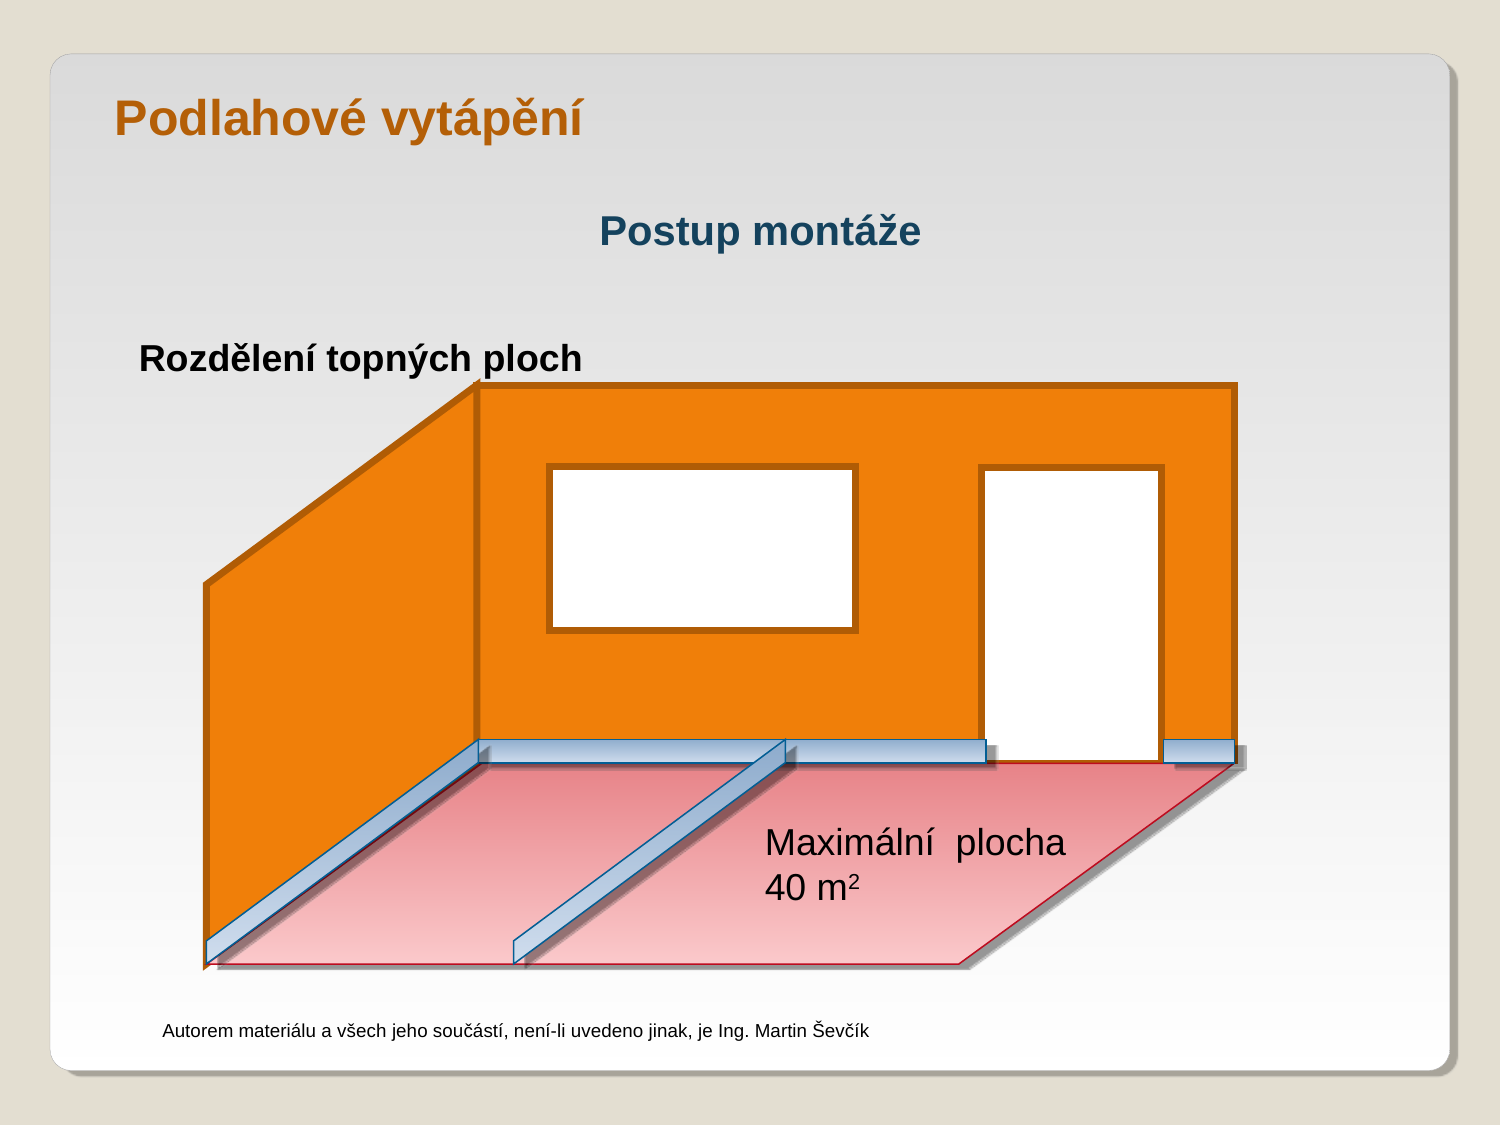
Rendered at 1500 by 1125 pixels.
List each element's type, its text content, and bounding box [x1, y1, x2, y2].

text_box Podlahové vytápění [100, 78, 904, 154]
text_box Autorem materiálu a všech jeho součástí, není-li uvedeno jinak, je Ing. Martin Ševčík [147, 1011, 1365, 1050]
text_box Postup montáže [584, 196, 1069, 262]
text_box Rozdělení topných ploch [123, 326, 1365, 387]
text_box Maximální plocha 40 m2 [750, 810, 1081, 917]
text_box [206, 385, 1235, 965]
